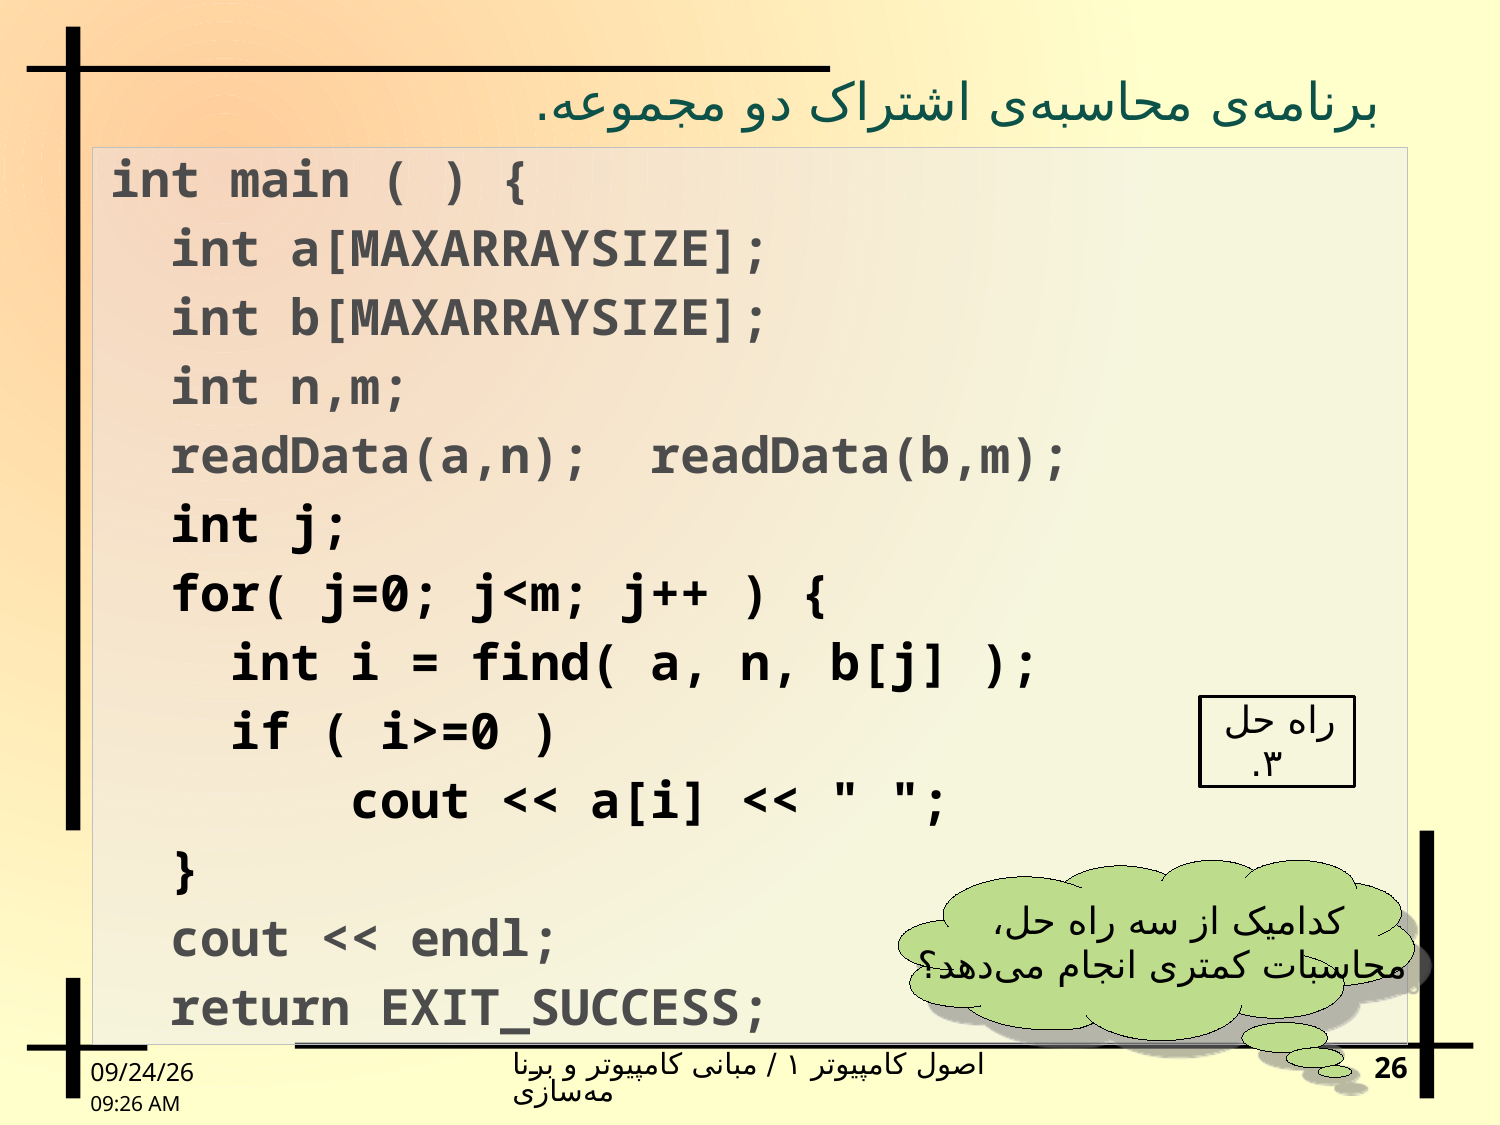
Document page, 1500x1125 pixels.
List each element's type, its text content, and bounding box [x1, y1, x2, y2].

list راه حل ۳. [1200, 696, 1355, 762]
text_box int main ( ) { int a[MAXARRAYSIZE]; int b[MAXARRAYSIZE]; int n,m; readData(a,n); readData(b,m); int j; for( j=0; j<m; j++ ) { int i = find( a, n, b[j] ); if ( i>=0 ) cout << a[i] << " "; } cout << endl; return EXIT_SUCCESS; [92, 147, 1408, 1045]
text_box کدامیک از سه راه حل، محاسبات کمتری انجام می‌دهد؟ [1241, 1022, 1352, 1078]
text_box کدامیک از سه راه حل، محاسبات کمتری انجام می‌دهد؟ [898, 860, 1415, 1041]
list برنامه‌ی محاسبه‌ی اشتراک دو مجموعه. [122, 71, 1434, 170]
